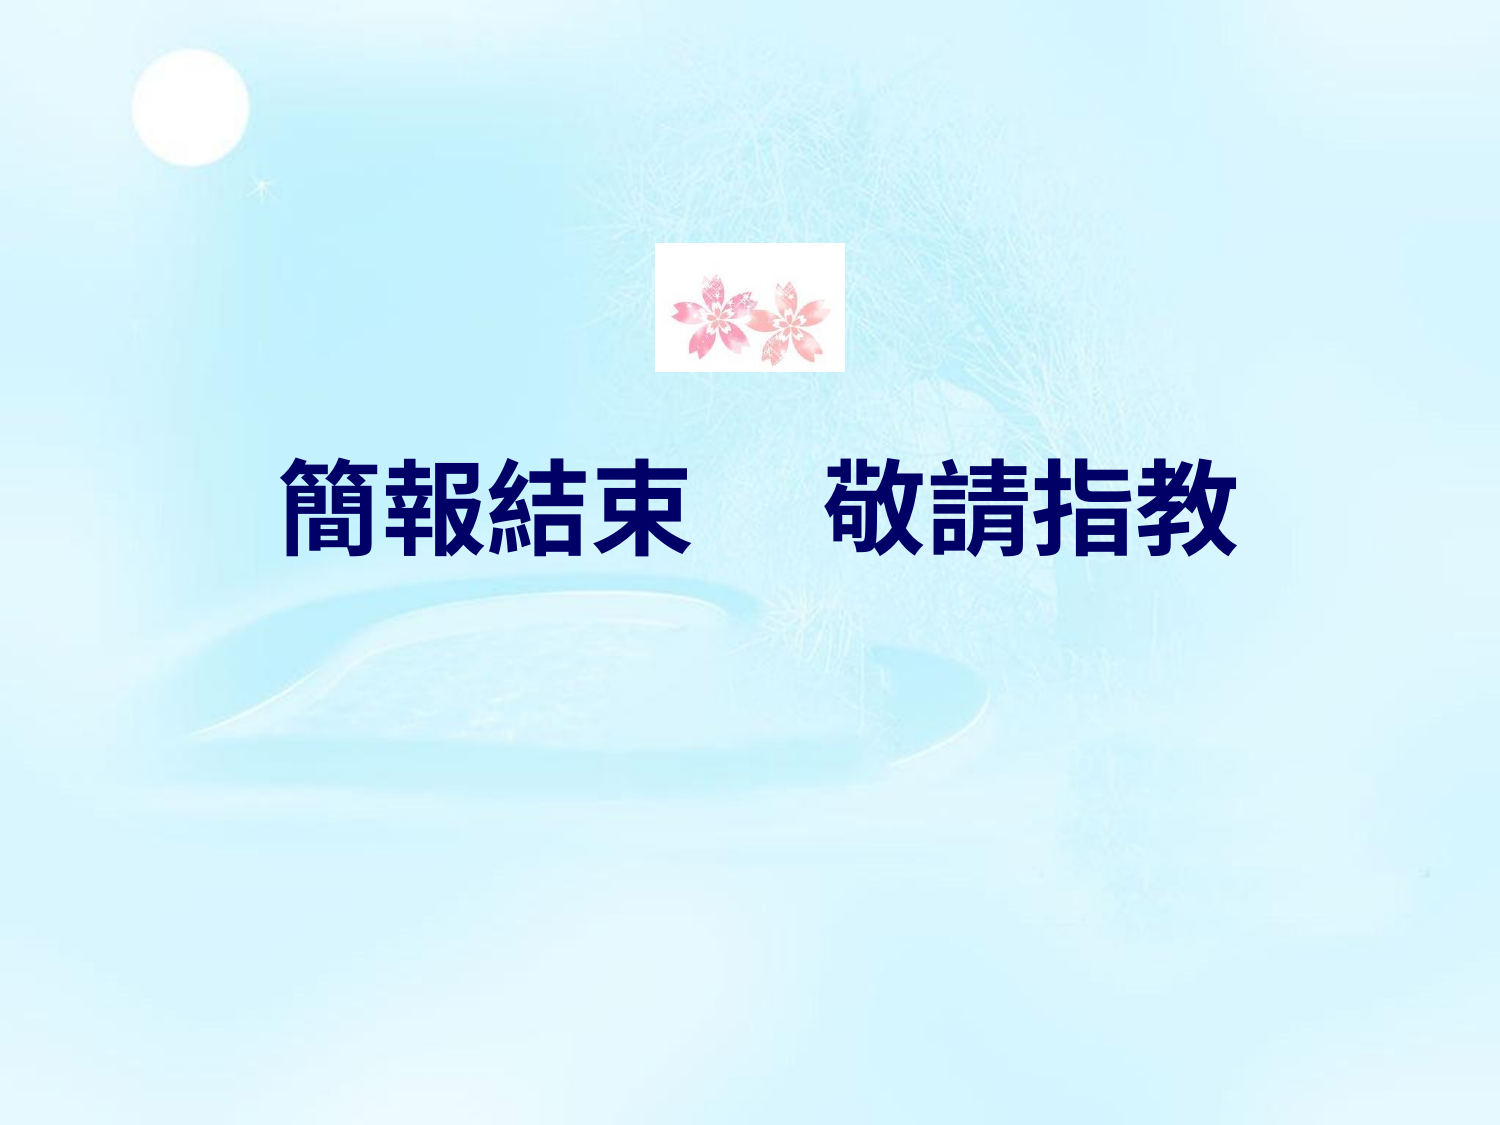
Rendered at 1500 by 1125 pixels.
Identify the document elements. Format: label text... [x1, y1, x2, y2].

title 簡報結束 敬請指教 [100, 385, 1376, 627]
picture [0, 0, 1500, 1125]
